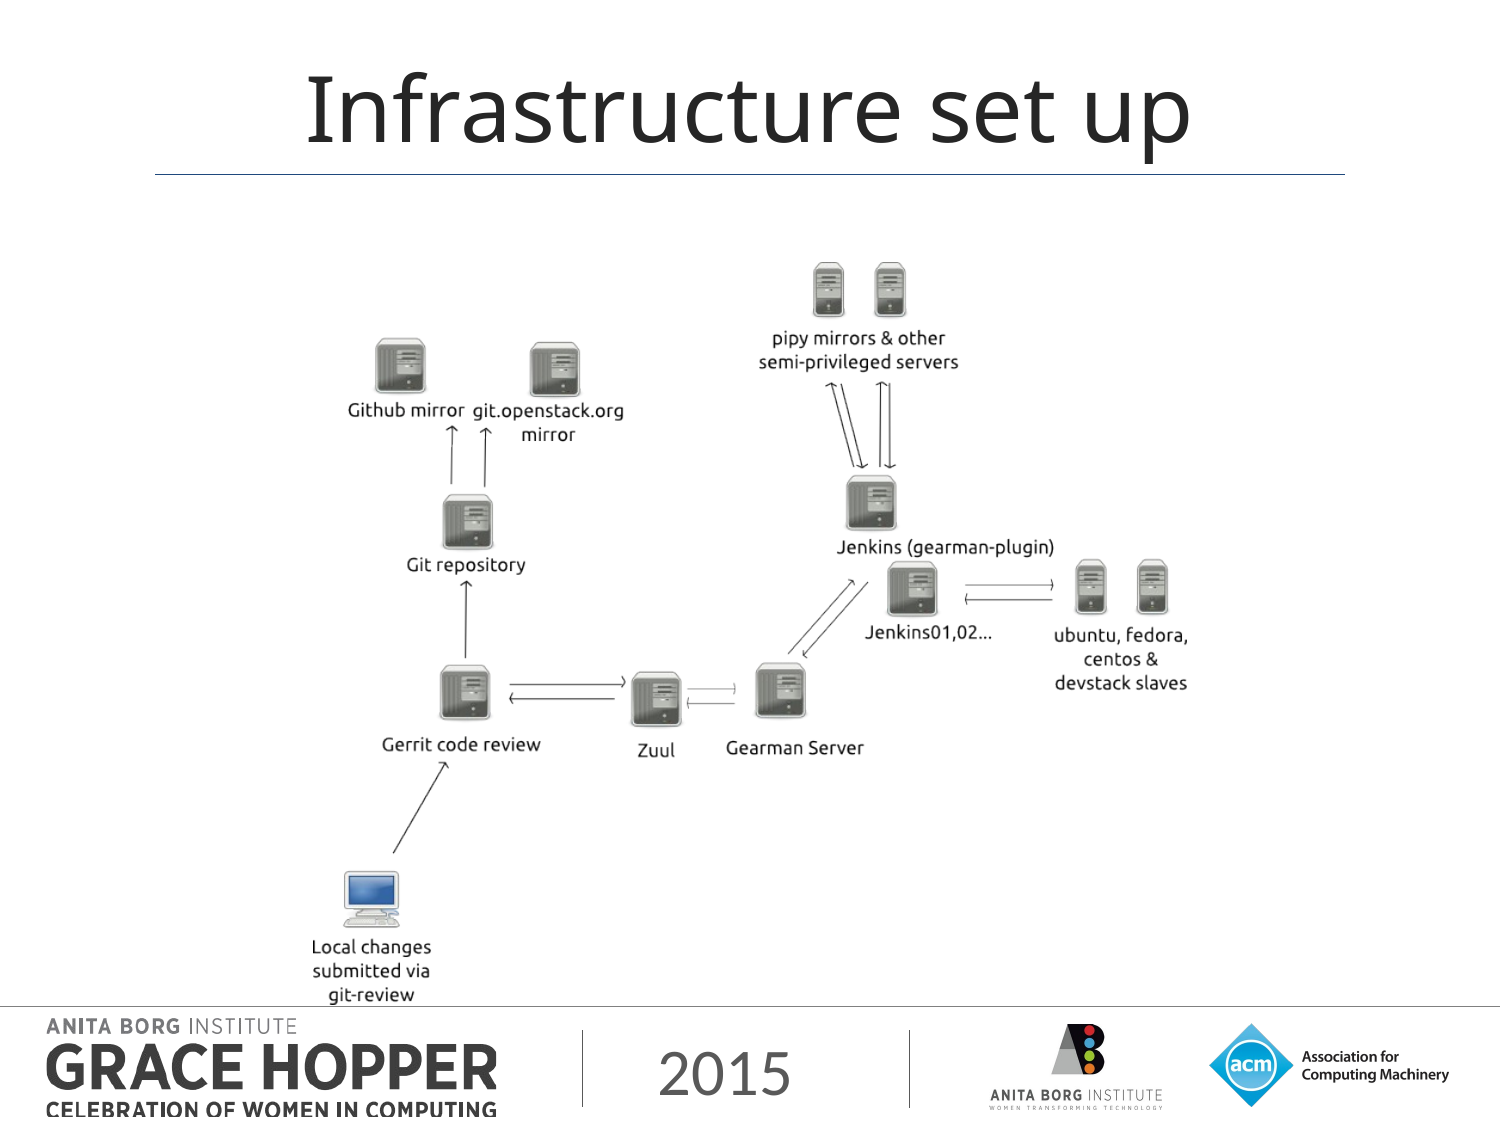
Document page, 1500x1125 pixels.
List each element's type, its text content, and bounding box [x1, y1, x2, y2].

picture [1209, 1023, 1449, 1107]
picture [313, 262, 1187, 1005]
picture [989, 1024, 1162, 1110]
text_box Infrastructure set up [74, 19, 1425, 191]
